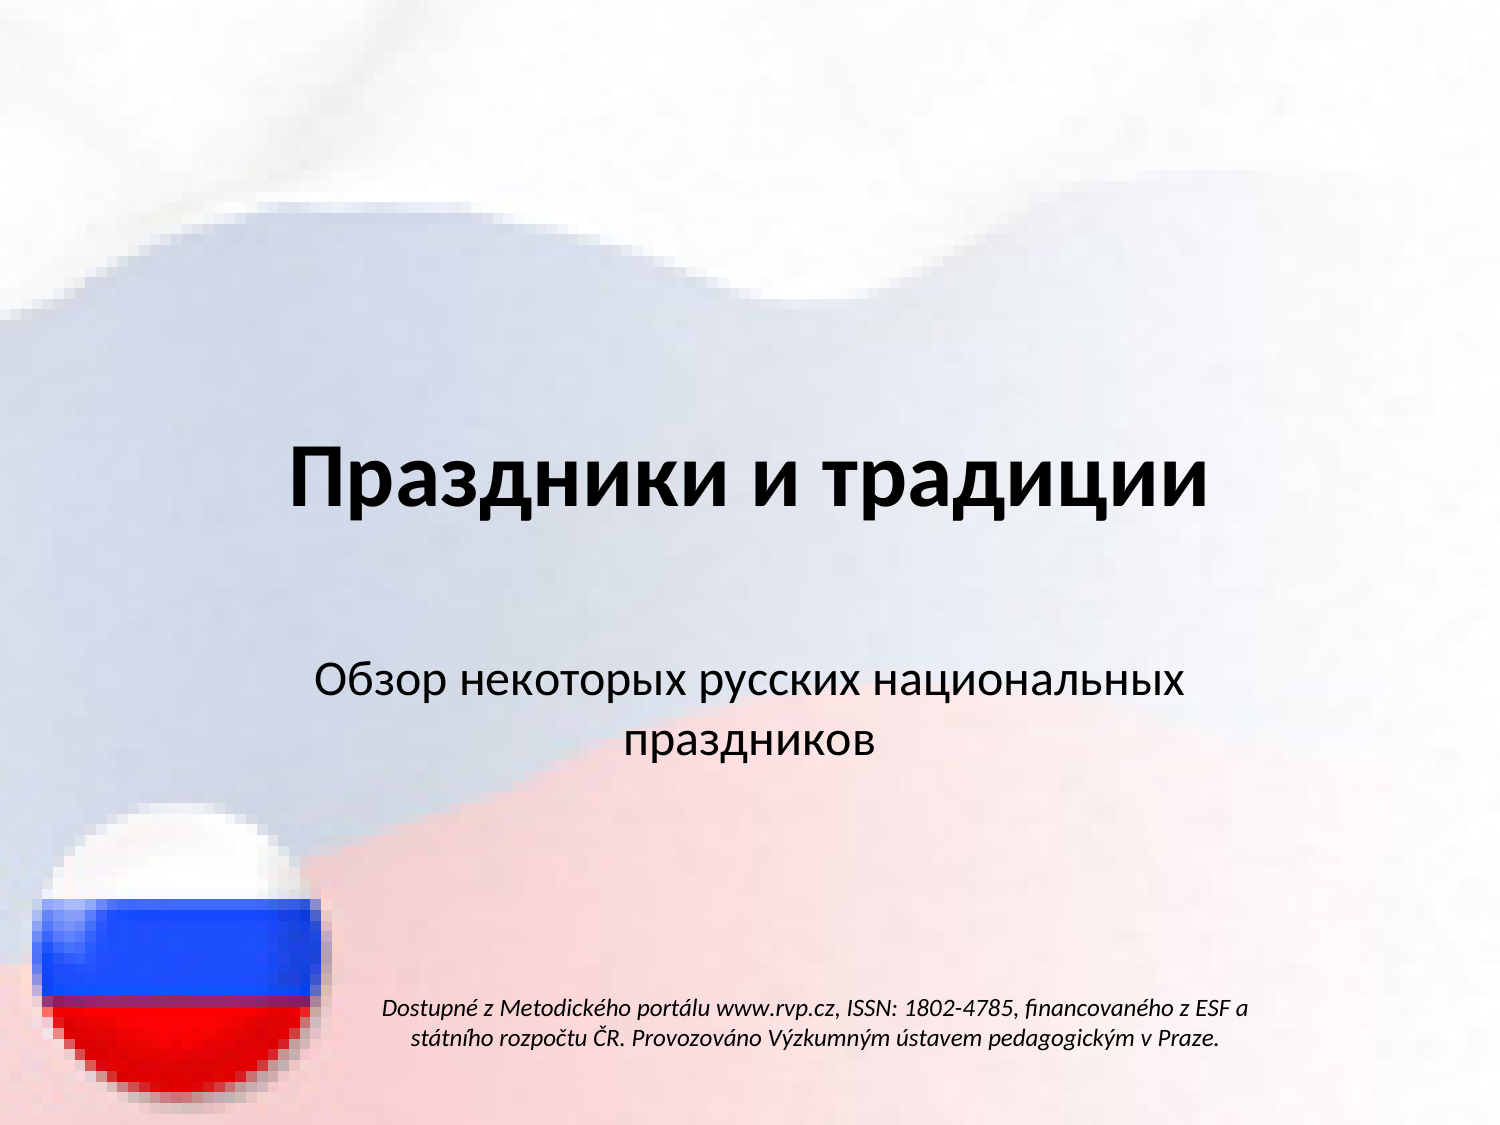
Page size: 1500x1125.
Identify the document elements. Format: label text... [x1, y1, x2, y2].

text_box Dostupné z Metodického portálu www.rvp.cz, ISSN: 1802-4785, financovaného z ESF a státního rozpočtu ČR. Provozováno Výzkumným ústavem pedagogickým v Praze. [324, 983, 1308, 1089]
text_box Обзор некоторых русских национальных праздников [225, 637, 1276, 926]
title Праздники и традиции [112, 349, 1388, 591]
picture [0, 0, 1500, 1125]
